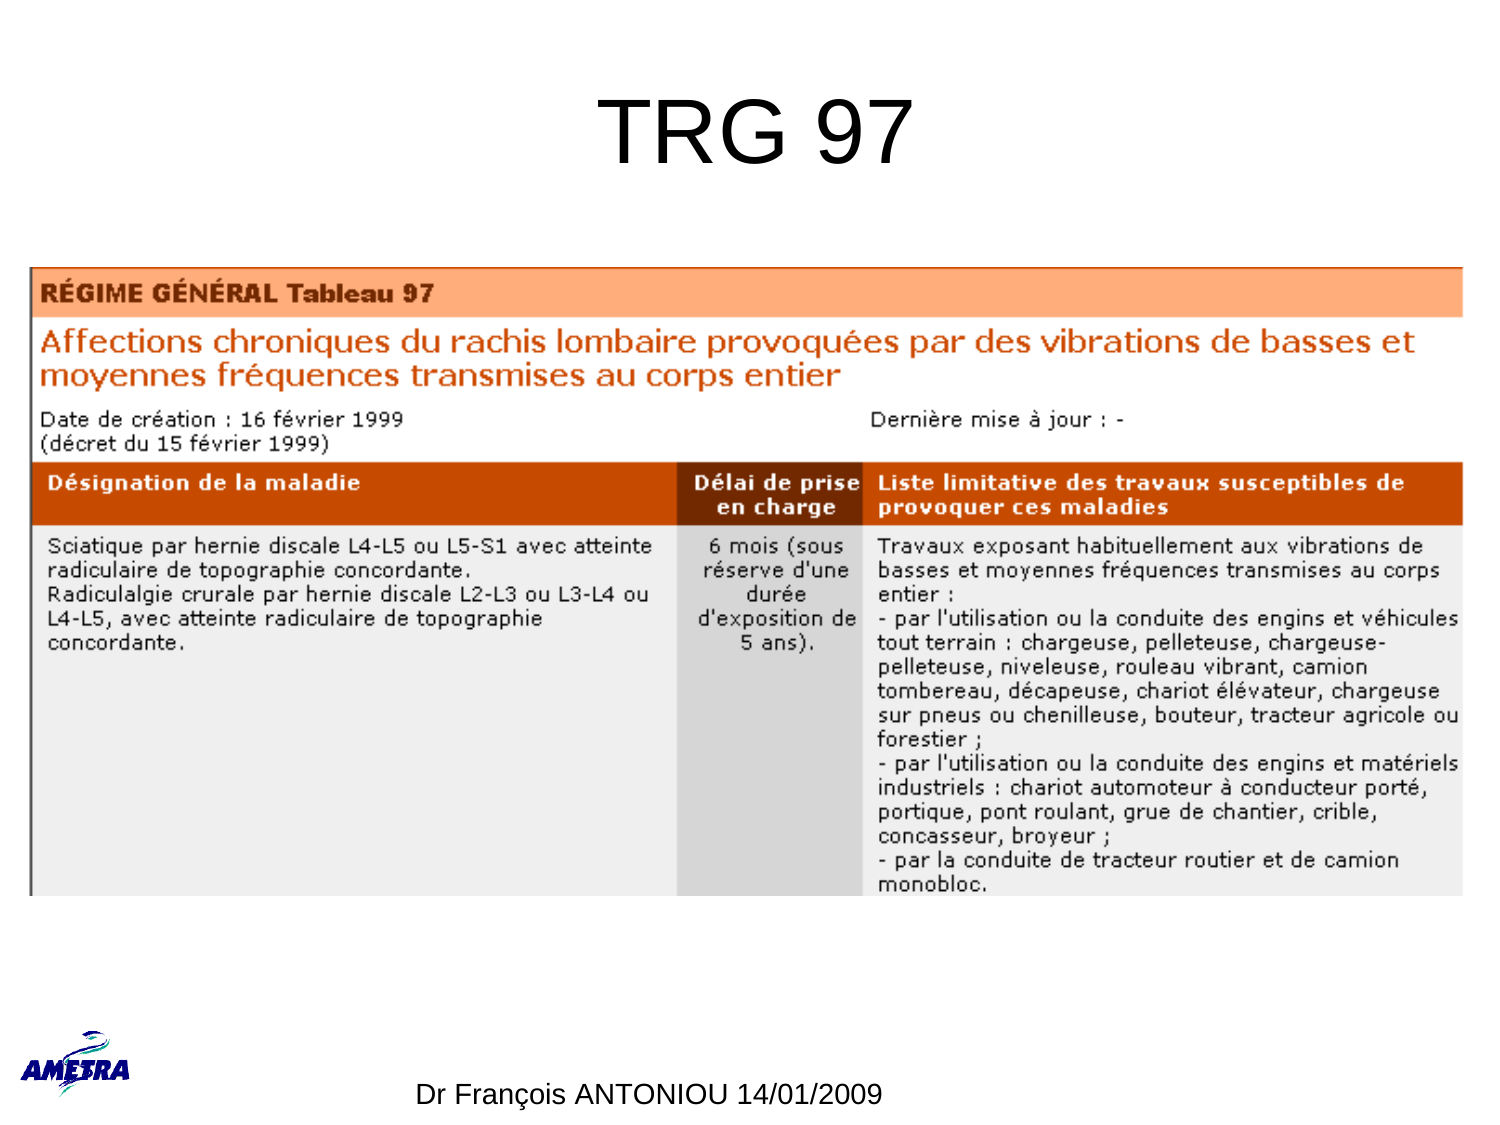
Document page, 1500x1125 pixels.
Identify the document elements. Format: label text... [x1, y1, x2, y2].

picture [29, 267, 1465, 896]
title TRG 97 [466, 42, 1047, 221]
picture [0, 1007, 154, 1125]
